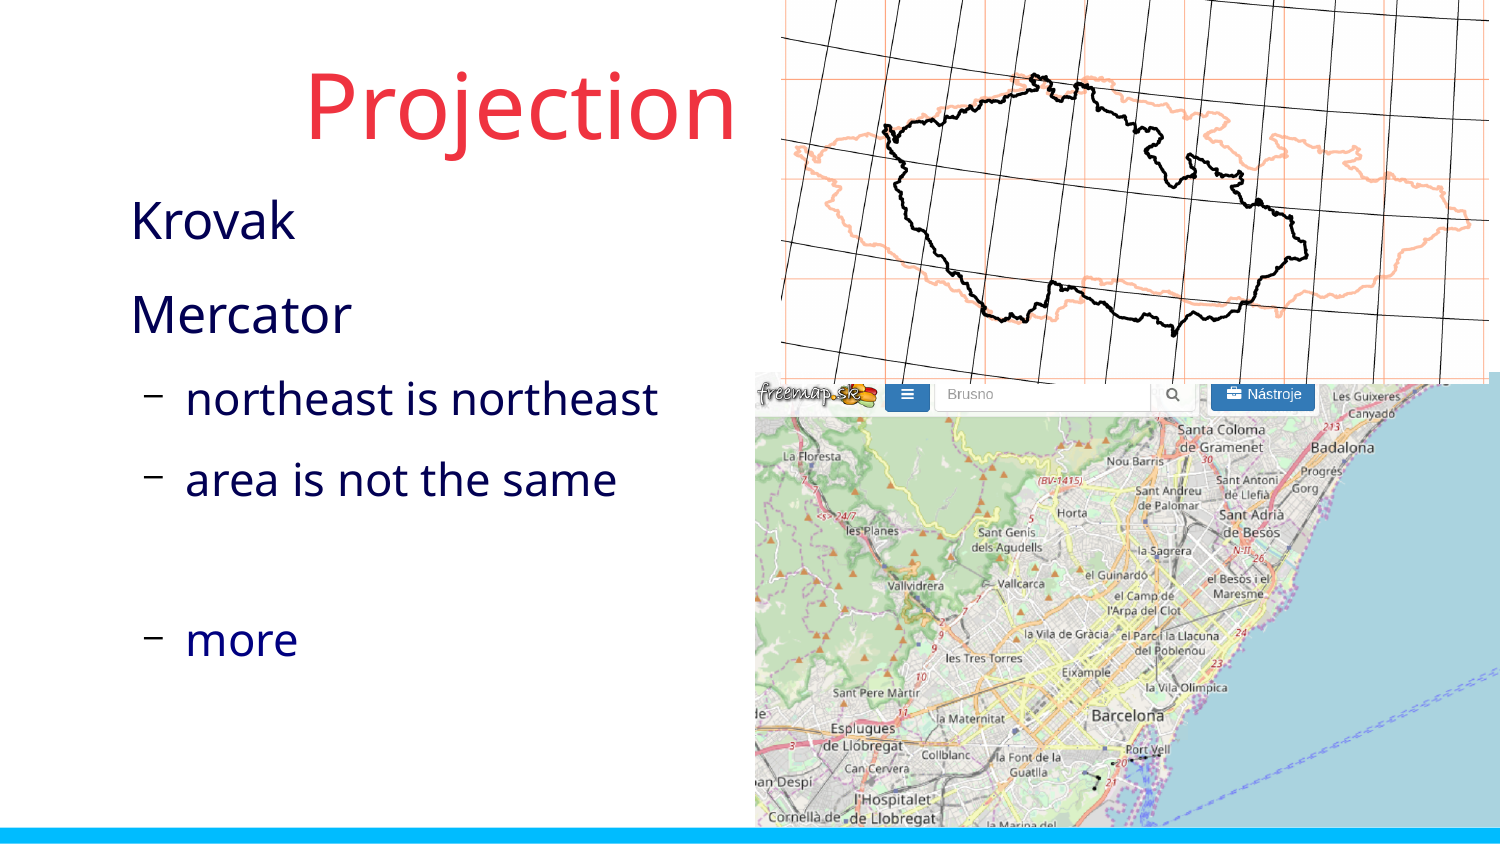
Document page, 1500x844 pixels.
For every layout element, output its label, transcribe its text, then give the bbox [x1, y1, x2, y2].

picture [755, 0, 1500, 827]
title Projection [75, 33, 781, 175]
list Krovak Mercator northeast is northeast area is not the same more [75, 183, 781, 674]
